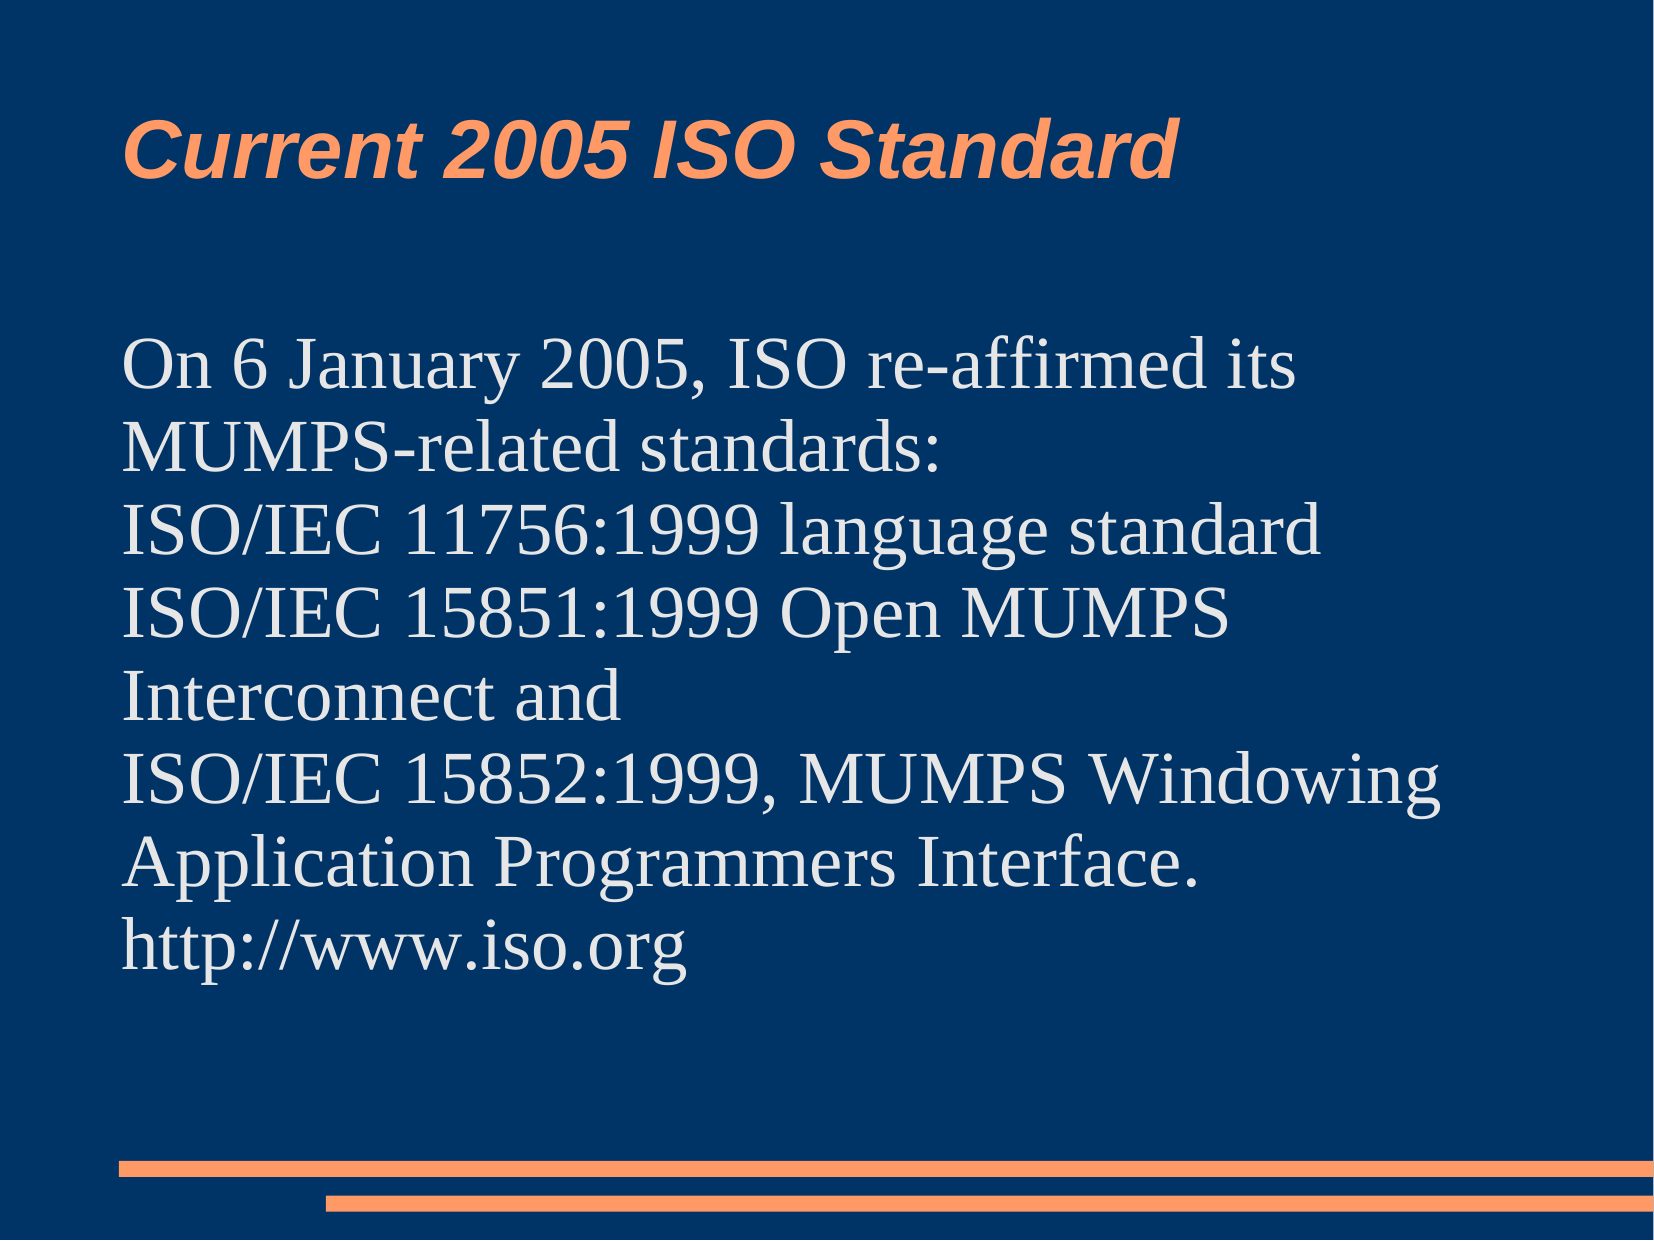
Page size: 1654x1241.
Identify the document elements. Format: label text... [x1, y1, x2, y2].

title Current 2005 ISO Standard [121, 46, 1534, 254]
list On 6 January 2005, ISO re-affirmed its MUMPS-related standards: ISO/IEC 11756:1999 language standard ISO/IEC 15851:1999 Open MUMPS Interconnect and ISO/IEC 15852:1999, MUMPS Windowing Application Programmers Interface. http://www.iso.org [121, 322, 1561, 1133]
